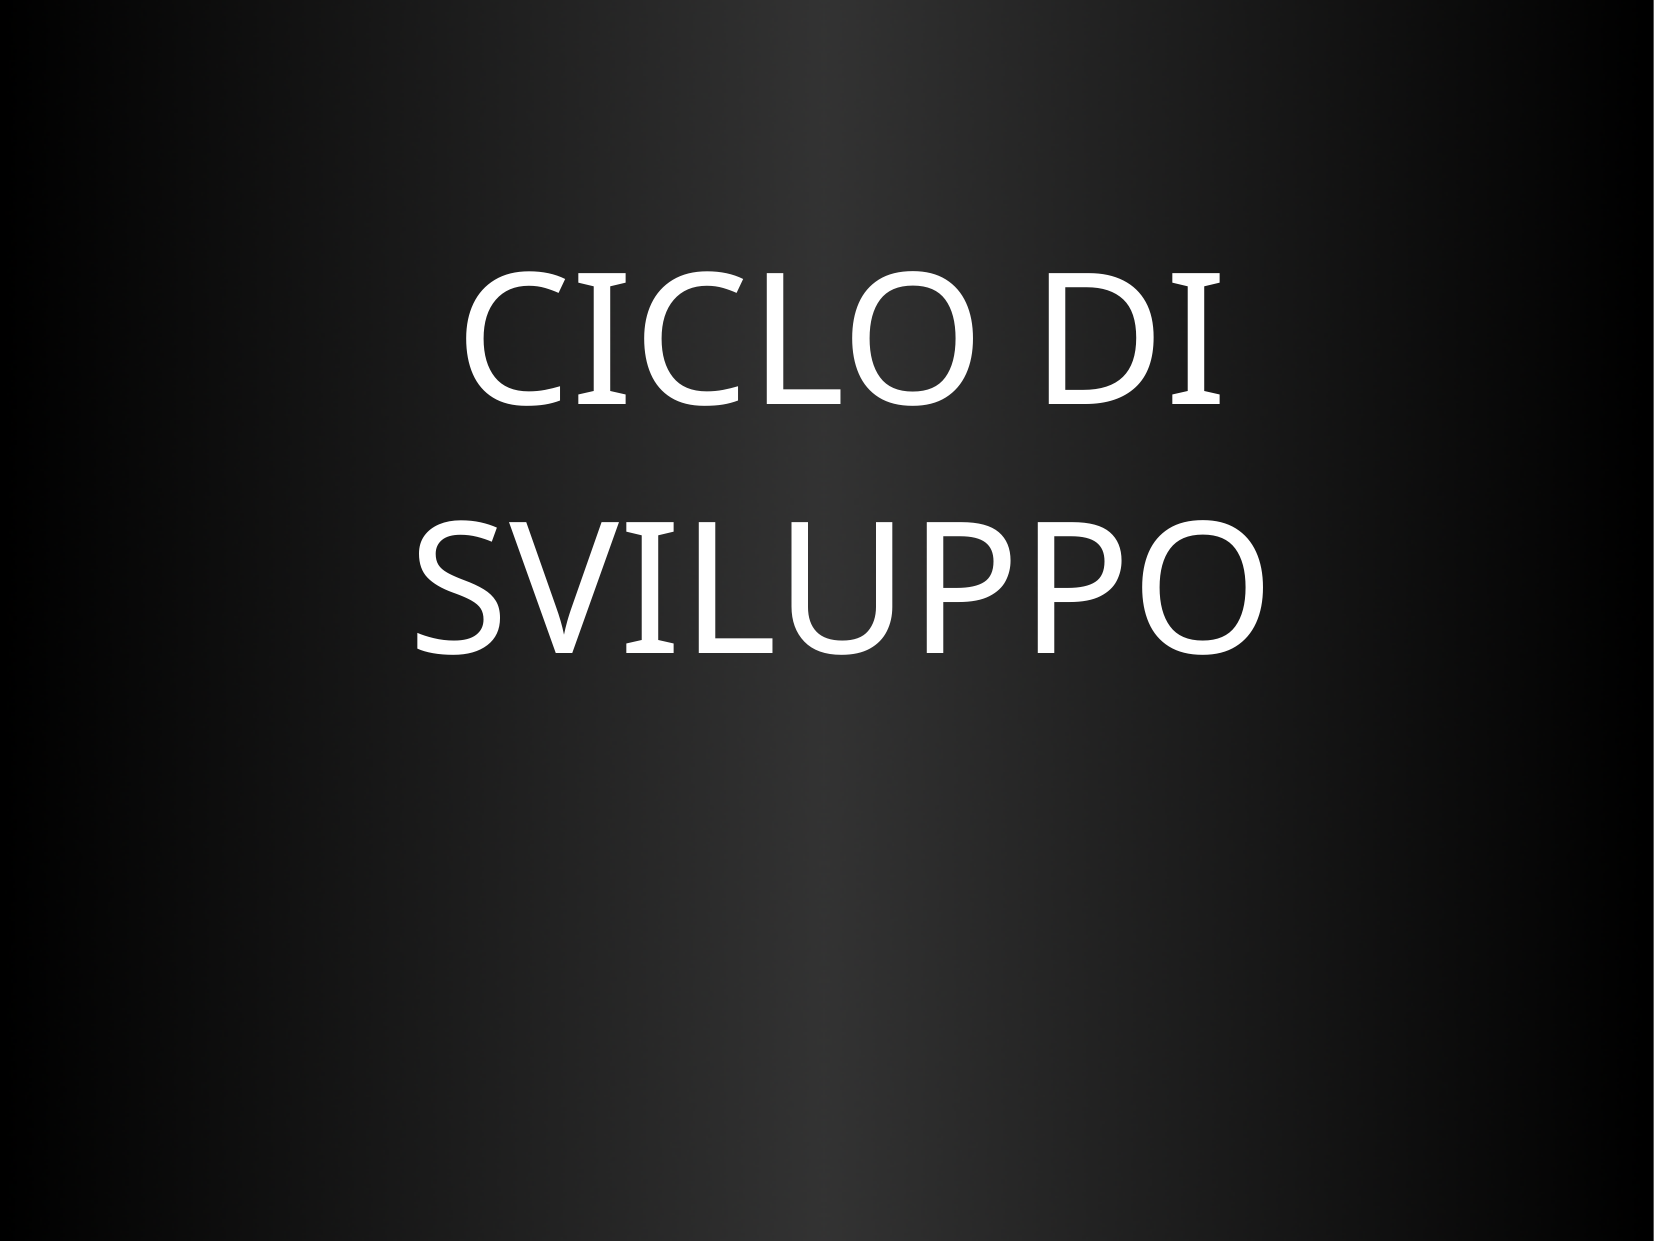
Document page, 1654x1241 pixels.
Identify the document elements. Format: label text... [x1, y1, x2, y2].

picture [0, 0, 1654, 1241]
text_box CICLO DI SVILUPPO [59, 200, 1625, 627]
